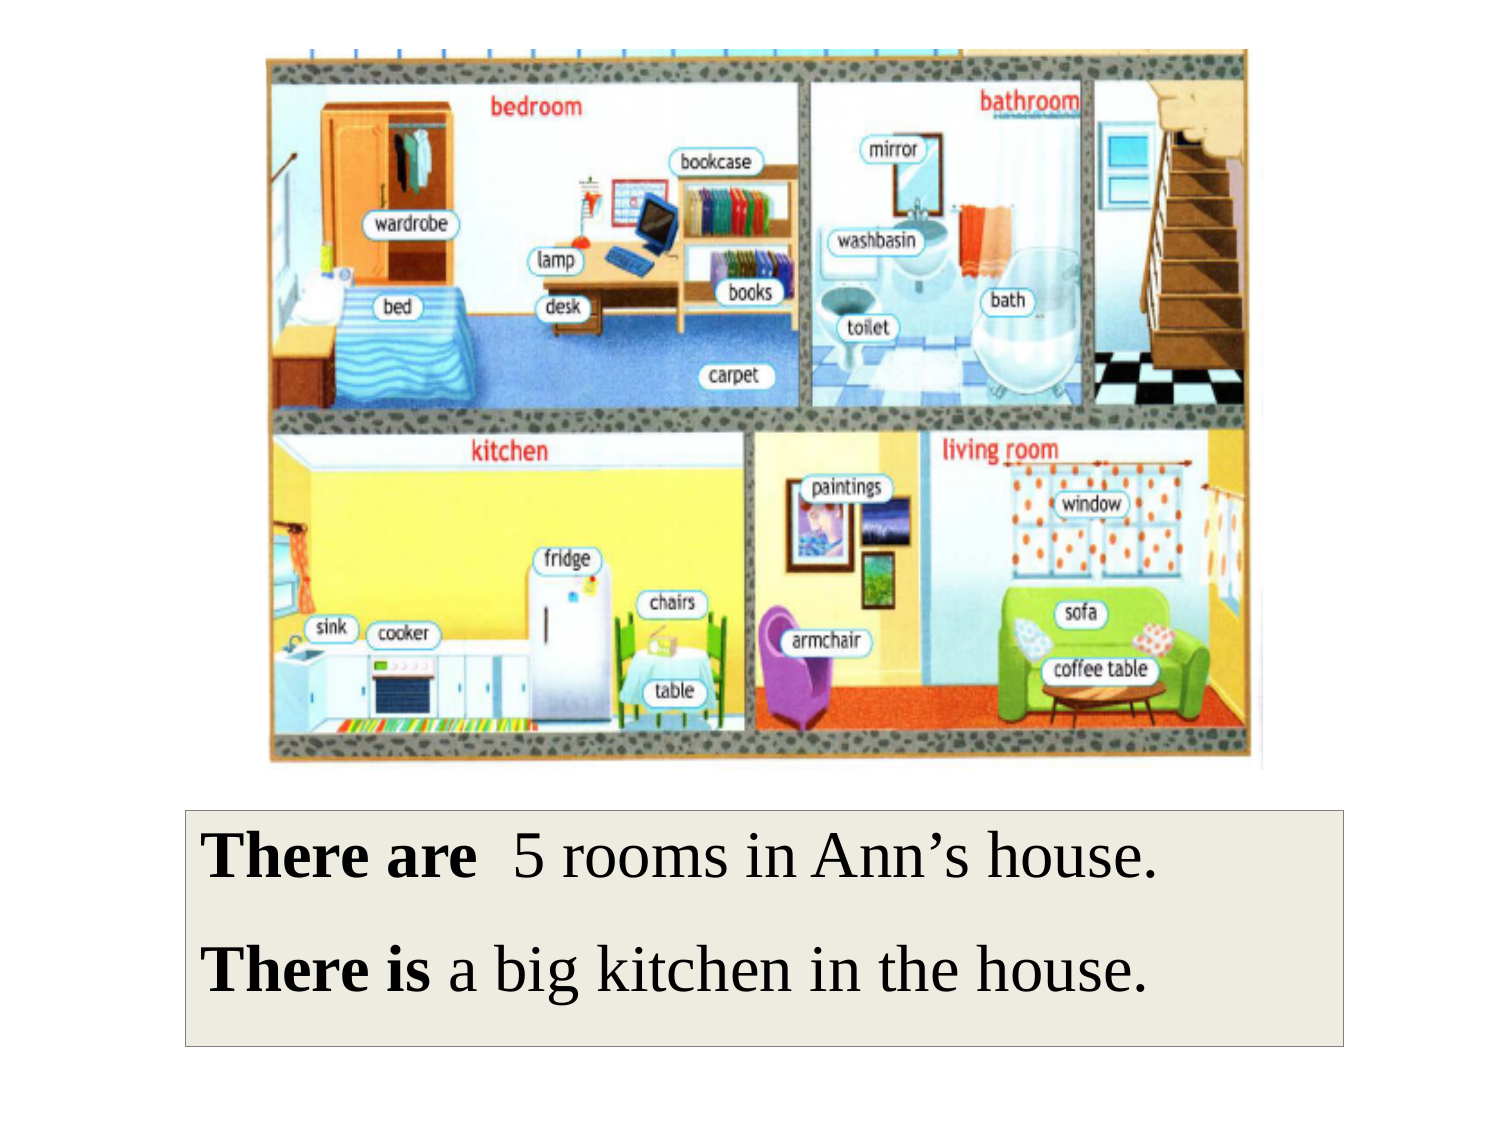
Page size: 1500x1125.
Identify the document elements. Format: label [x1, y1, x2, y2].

picture [265, 49, 1264, 770]
picture [185, 810, 1344, 1047]
